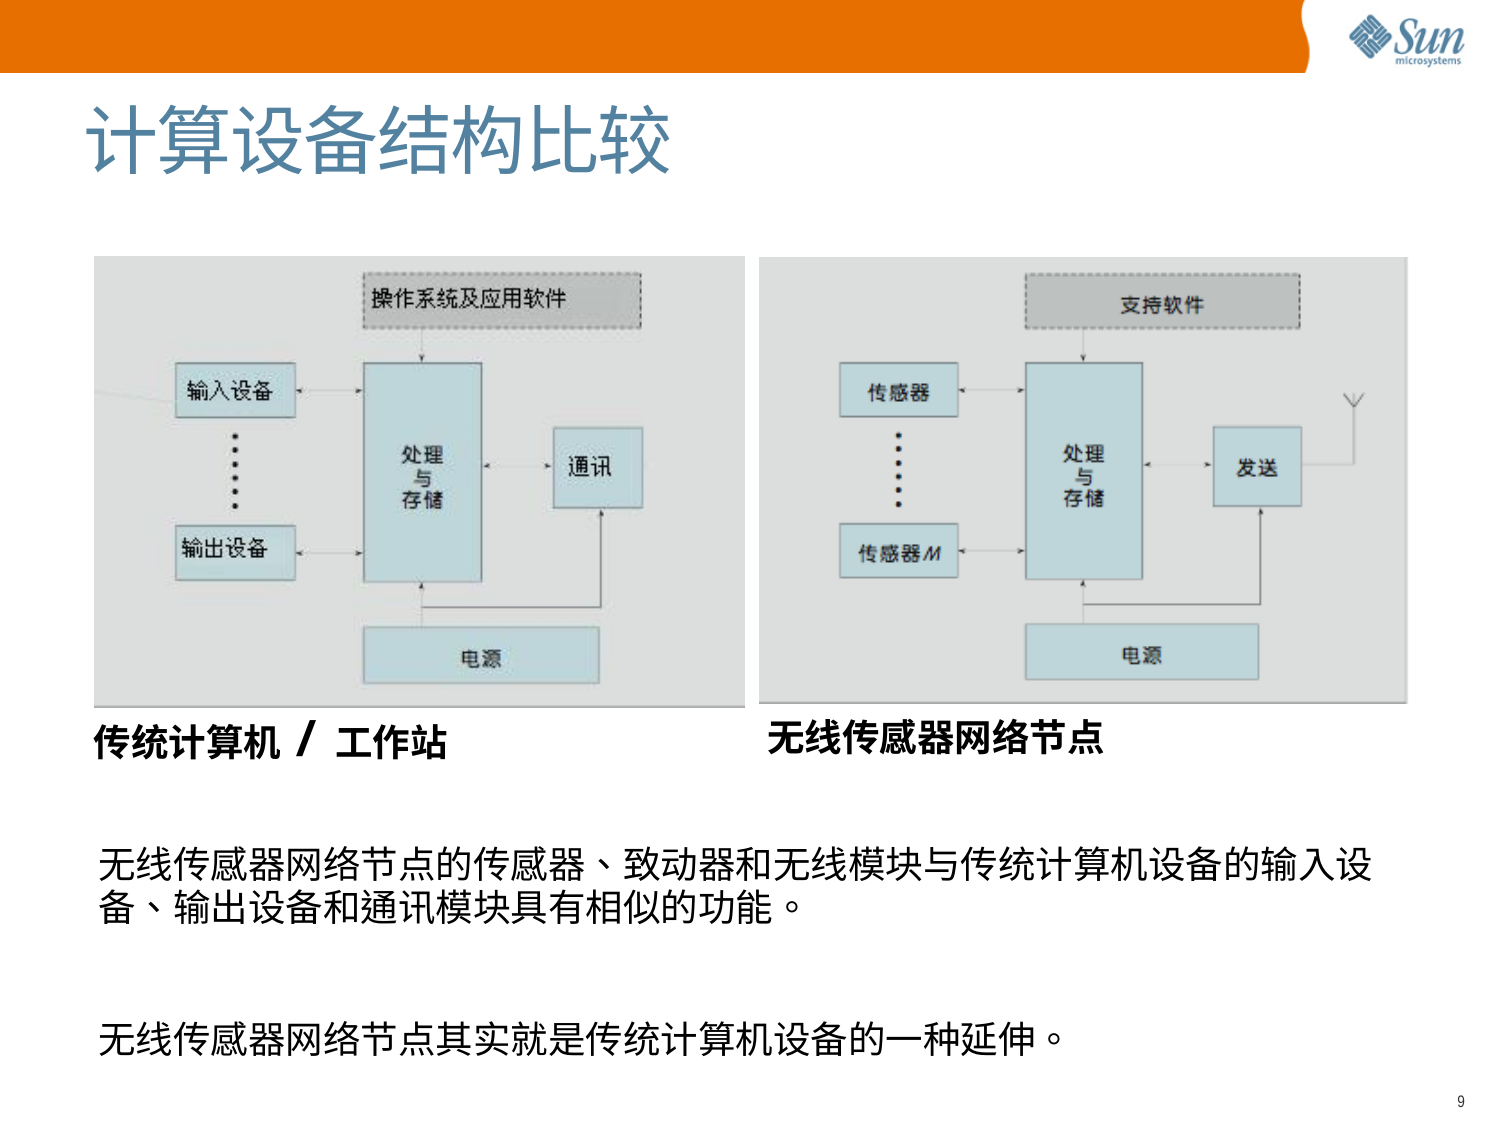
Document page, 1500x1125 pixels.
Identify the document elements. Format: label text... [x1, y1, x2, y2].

text_box 无线传感器网络节点 [767, 716, 1136, 760]
picture [759, 257, 1410, 704]
title 计算设备结构比较 [83, 94, 1446, 199]
picture [94, 256, 745, 708]
text_box 无线传感器网络节点的传感器、致动器和无线模块与传统计算机设备的输入设备、输出设备和通讯模块具有相似的功能。 无线传感器网络节点其实就是传统计算机设备的一种延伸。 [98, 843, 1405, 1070]
picture [0, 0, 1500, 73]
text_box 传统计算机/工作站 [93, 710, 463, 768]
